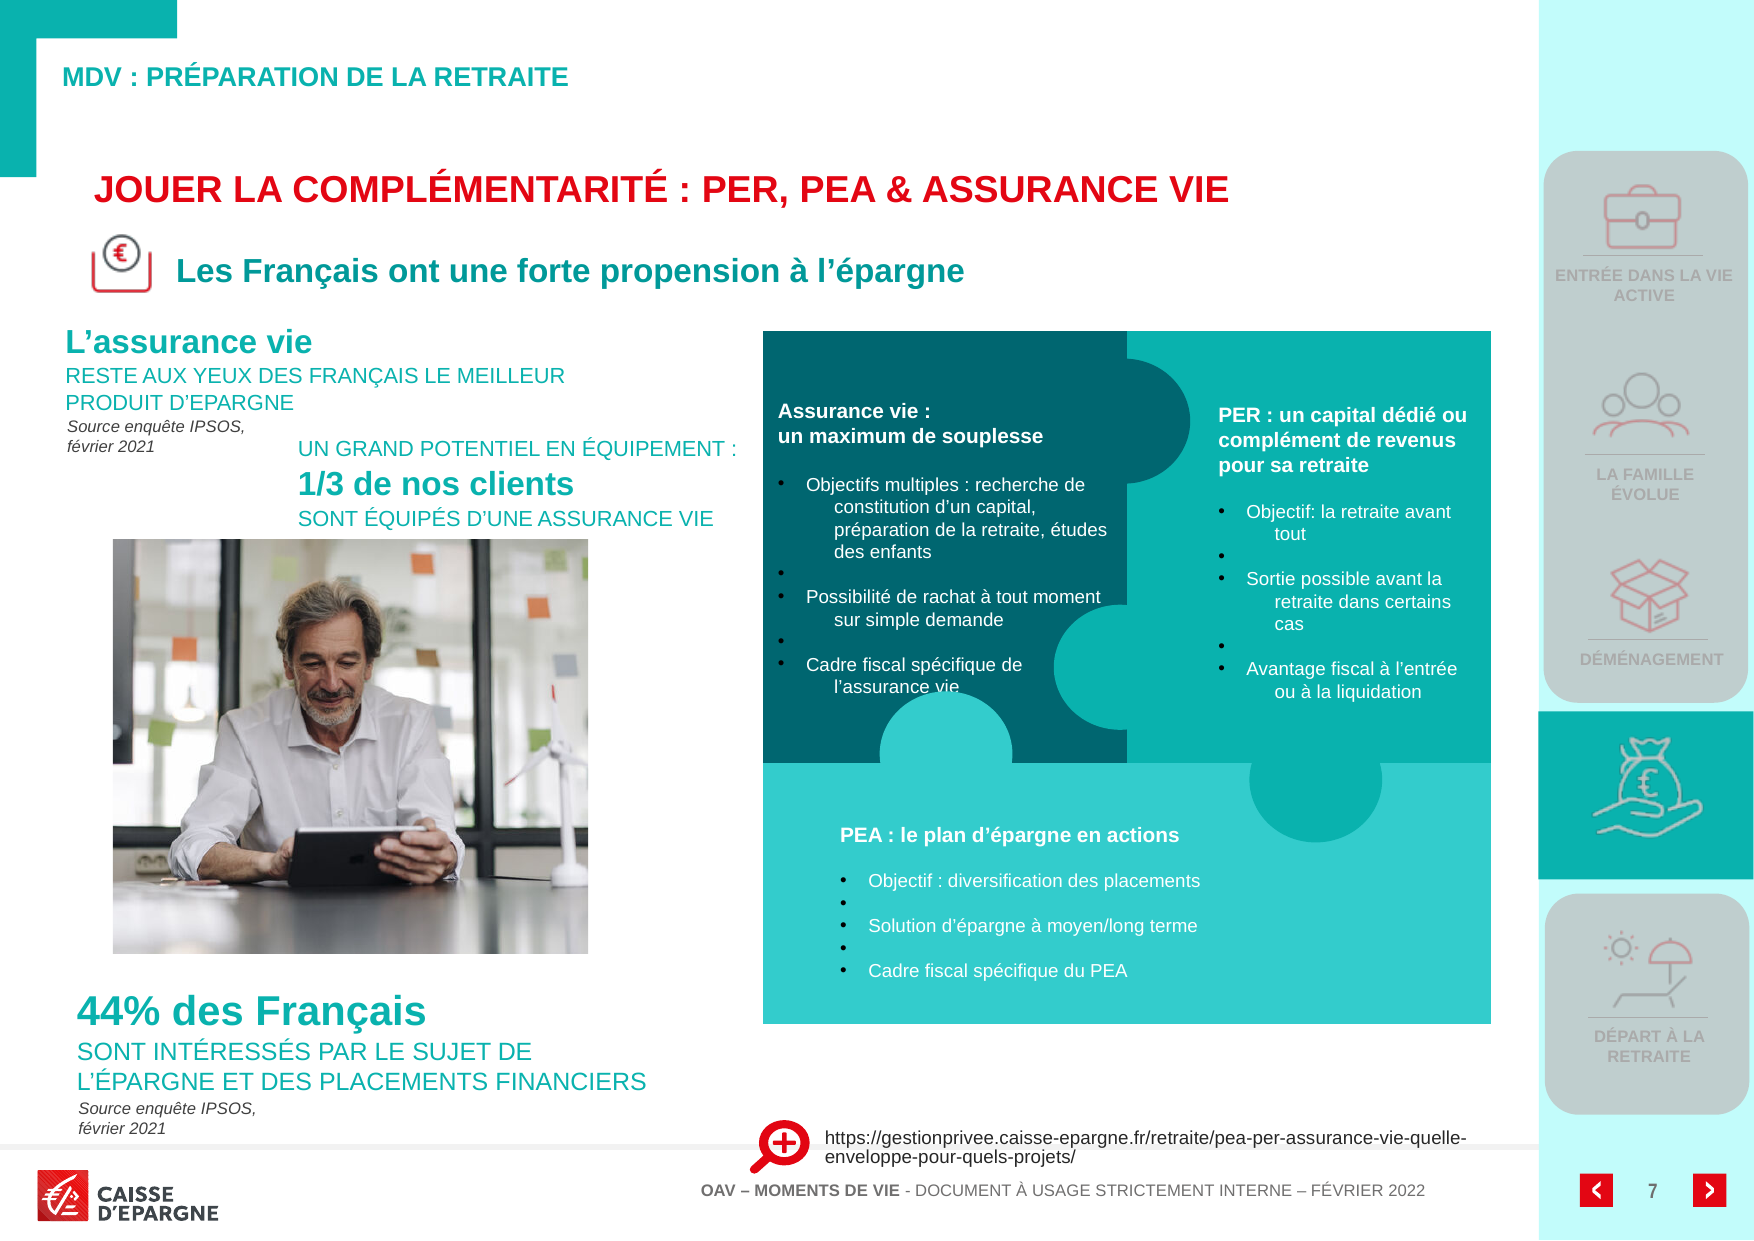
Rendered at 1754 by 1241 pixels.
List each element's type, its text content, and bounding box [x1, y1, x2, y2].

text_box 44% des Français SONT INTÉRESSÉS PAR LE SUJET DE L’ÉPARGNE ET DES PLACEMENTS FINANCIERS [74, 981, 666, 1098]
text_box MDV : PRÉPARATION DE LA RETRAITE [59, 56, 971, 92]
text_box UN GRAND POTENTIEL EN ÉQUIPEMENT : 1/3 de nos clients SONT ÉQUIPÉS D’UNE ASSURANCE VIE [295, 432, 1011, 561]
text_box [749, 1120, 810, 1174]
text_box Source enquête IPSOS, février 2021 [63, 1090, 323, 1146]
text_box [763, 331, 1491, 1024]
text_box https://gestionprivee.caisse-epargne.fr/retraite/pea-per-assurance-vie-quelle-enveloppe-pour-quels-projets/ [809, 1118, 1485, 1179]
text_box PER : un capital dédié ou complément de revenus pour sa retraite Objectif: la retraite avant tout Sortie possible avant la retraite dans certains cas Avantage fiscal à l’entrée ou à la liquidation [1203, 394, 1495, 690]
picture [59, 200, 185, 326]
text_box Assurance vie : un maximum de souplesse Objectifs multiples : recherche de constitution d’un capital, préparation de la retraite, études des enfants Possibilité de rachat à tout moment sur simple demande Cadre fiscal spécifique de l’assurance vie [763, 331, 1127, 763]
picture [1567, 702, 1734, 869]
text_box JOUER LA COMPLÉMENTARITÉ : PER, PEA & ASSURANCE VIE [91, 162, 1290, 211]
text_box L’assurance vie RESTE AUX YEUX DES FRANÇAIS LE MEILLEUR PRODUIT D’EPARGNE [63, 318, 622, 416]
text_box Source enquête IPSOS, février 2021 [52, 408, 312, 464]
text_box [1543, 150, 1749, 703]
text_box [1544, 893, 1750, 1115]
text_box OAV – MOMENTS DE VIE - DOCUMENT À USAGE STRICTEMENT INTERNE – FÉVRIER 2022 [698, 1182, 1492, 1200]
text_box PEA : le plan d’épargne en actions Objectif : diversification des placements Solution d’épargne à moyen/long terme Cadre fiscal spécifique du PEA [825, 814, 1335, 991]
text_box Les Français ont une forte propension à l’épargne [185, 246, 1133, 290]
picture [112, 539, 589, 954]
text_box [1579, 1173, 1727, 1207]
